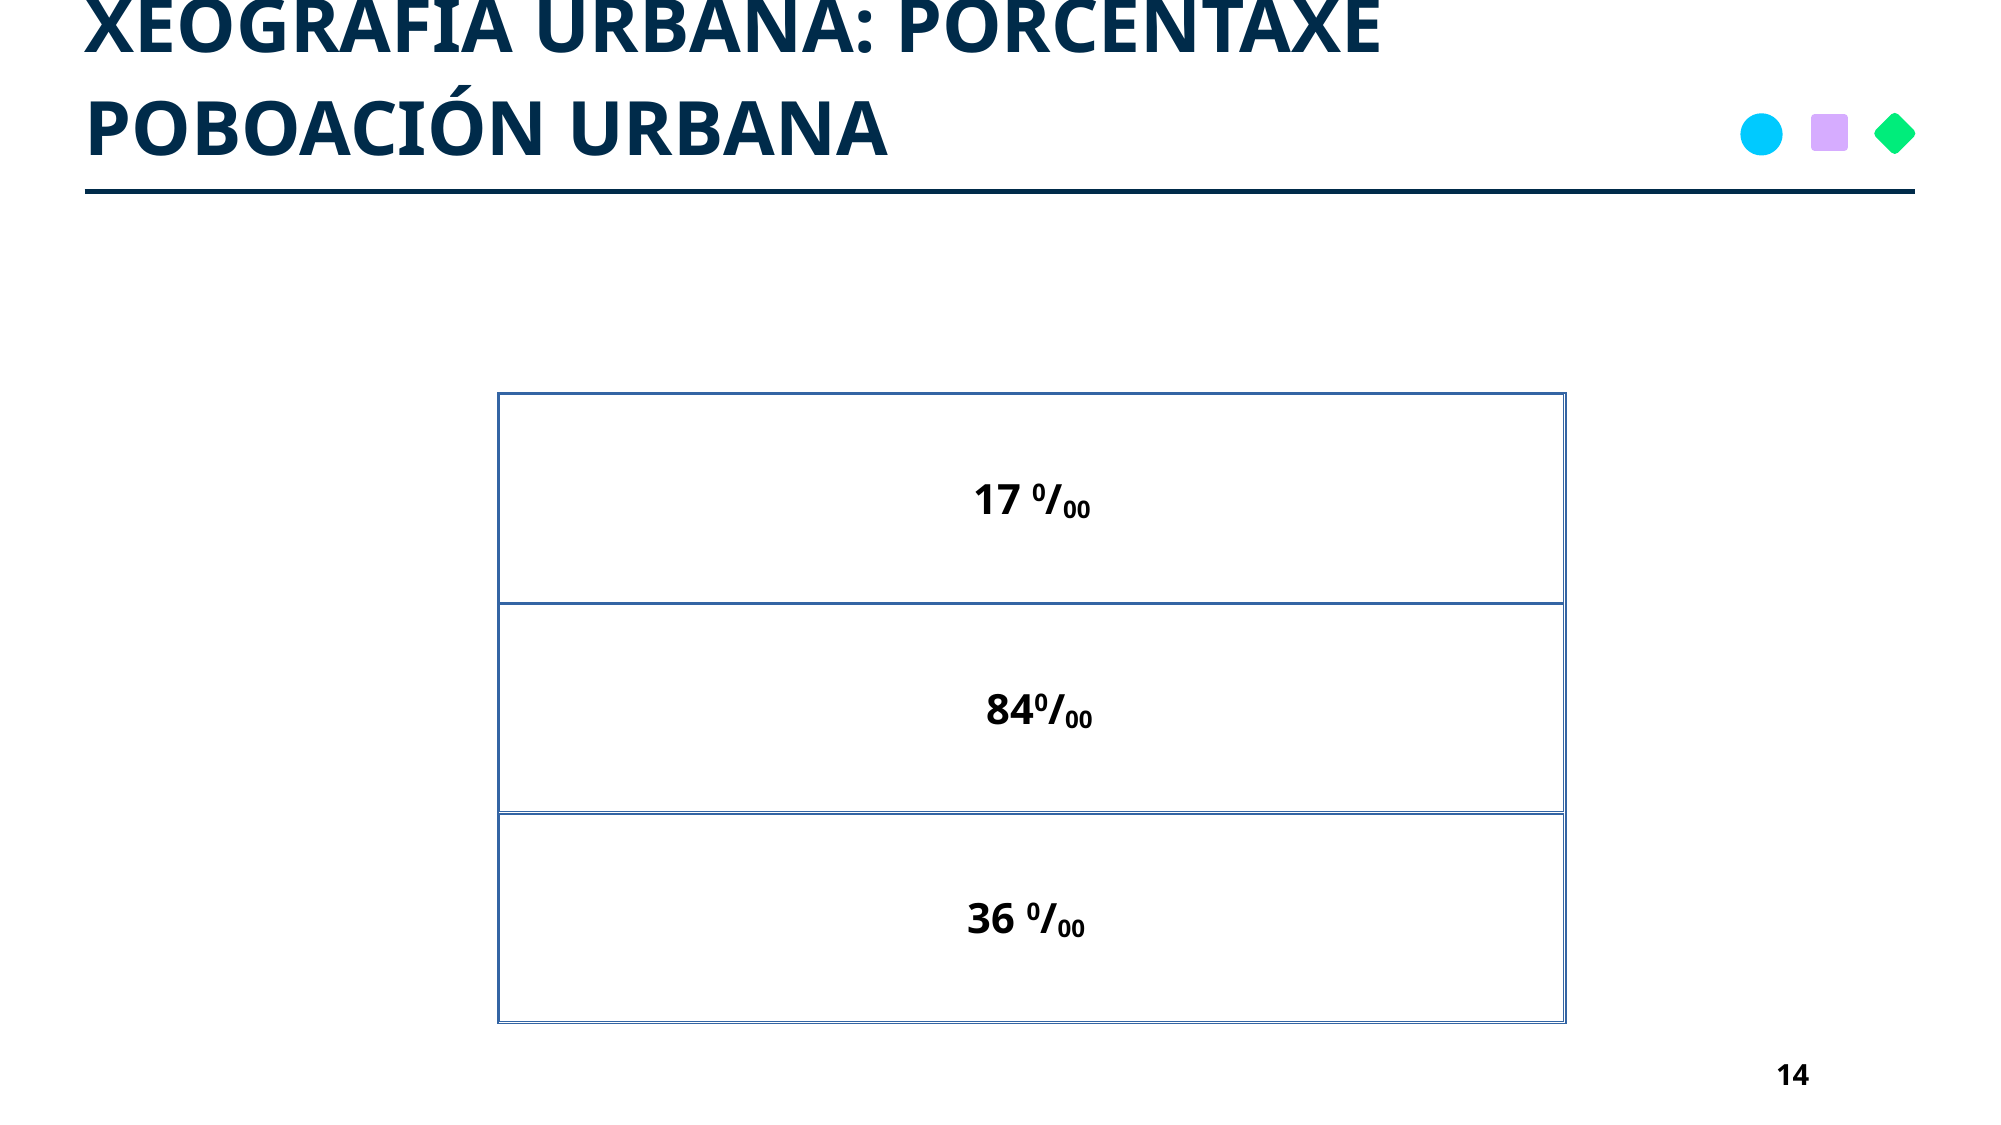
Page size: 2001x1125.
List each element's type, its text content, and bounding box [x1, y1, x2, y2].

table_header 17 0/00 [500, 395, 1563, 602]
table_cell 840/00 [500, 605, 1563, 811]
title XEOGRAFÍA URBANA: PORCENTAXE POBOACIÓN URBANA [84, 0, 1601, 178]
table_cell 36 0/00 [500, 815, 1563, 1021]
